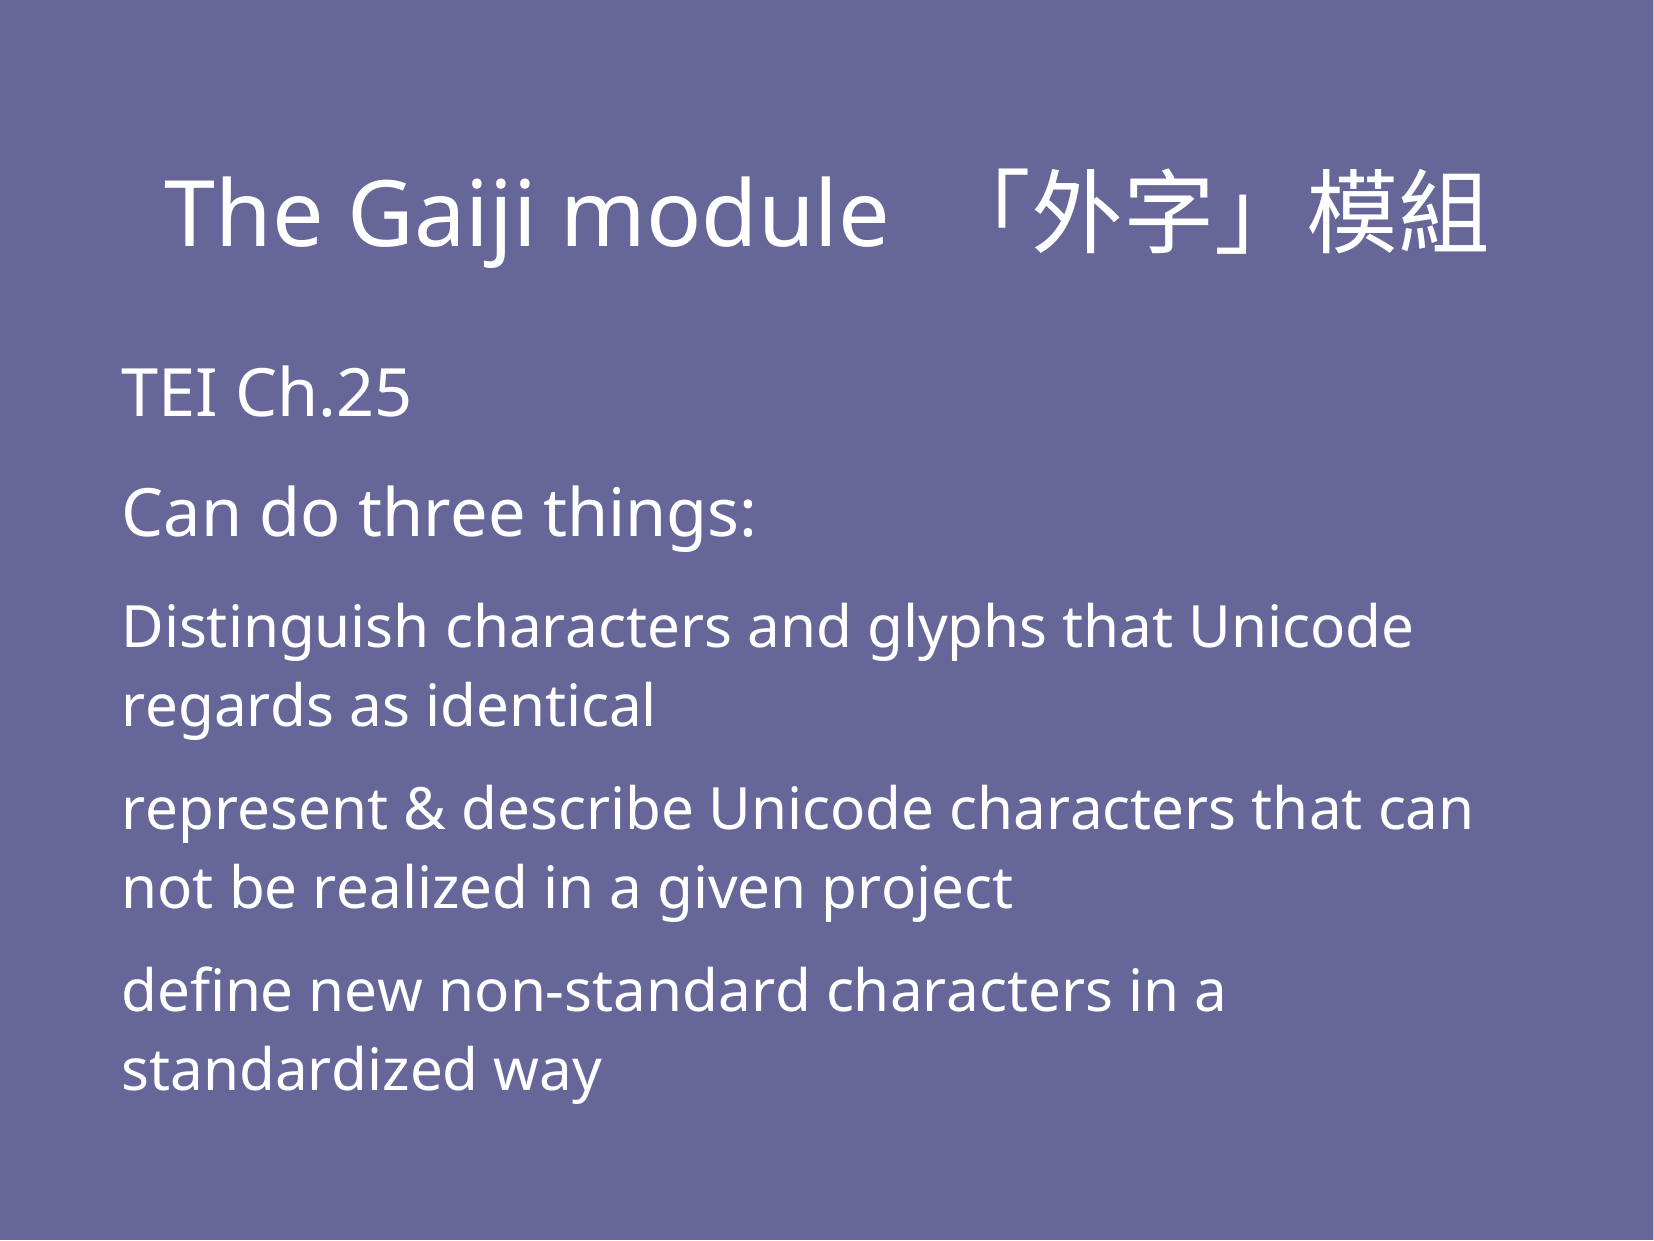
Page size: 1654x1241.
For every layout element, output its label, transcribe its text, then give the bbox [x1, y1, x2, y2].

title The Gaiji module 「外字」模組 [121, 102, 1534, 310]
list TEI Ch.25 Can do three things: Distinguish characters and glyphs that Unicode regards as identical represent & describe Unicode characters that can not be realized in a given project define new non-standard characters in a standardized way [121, 344, 1534, 1127]
